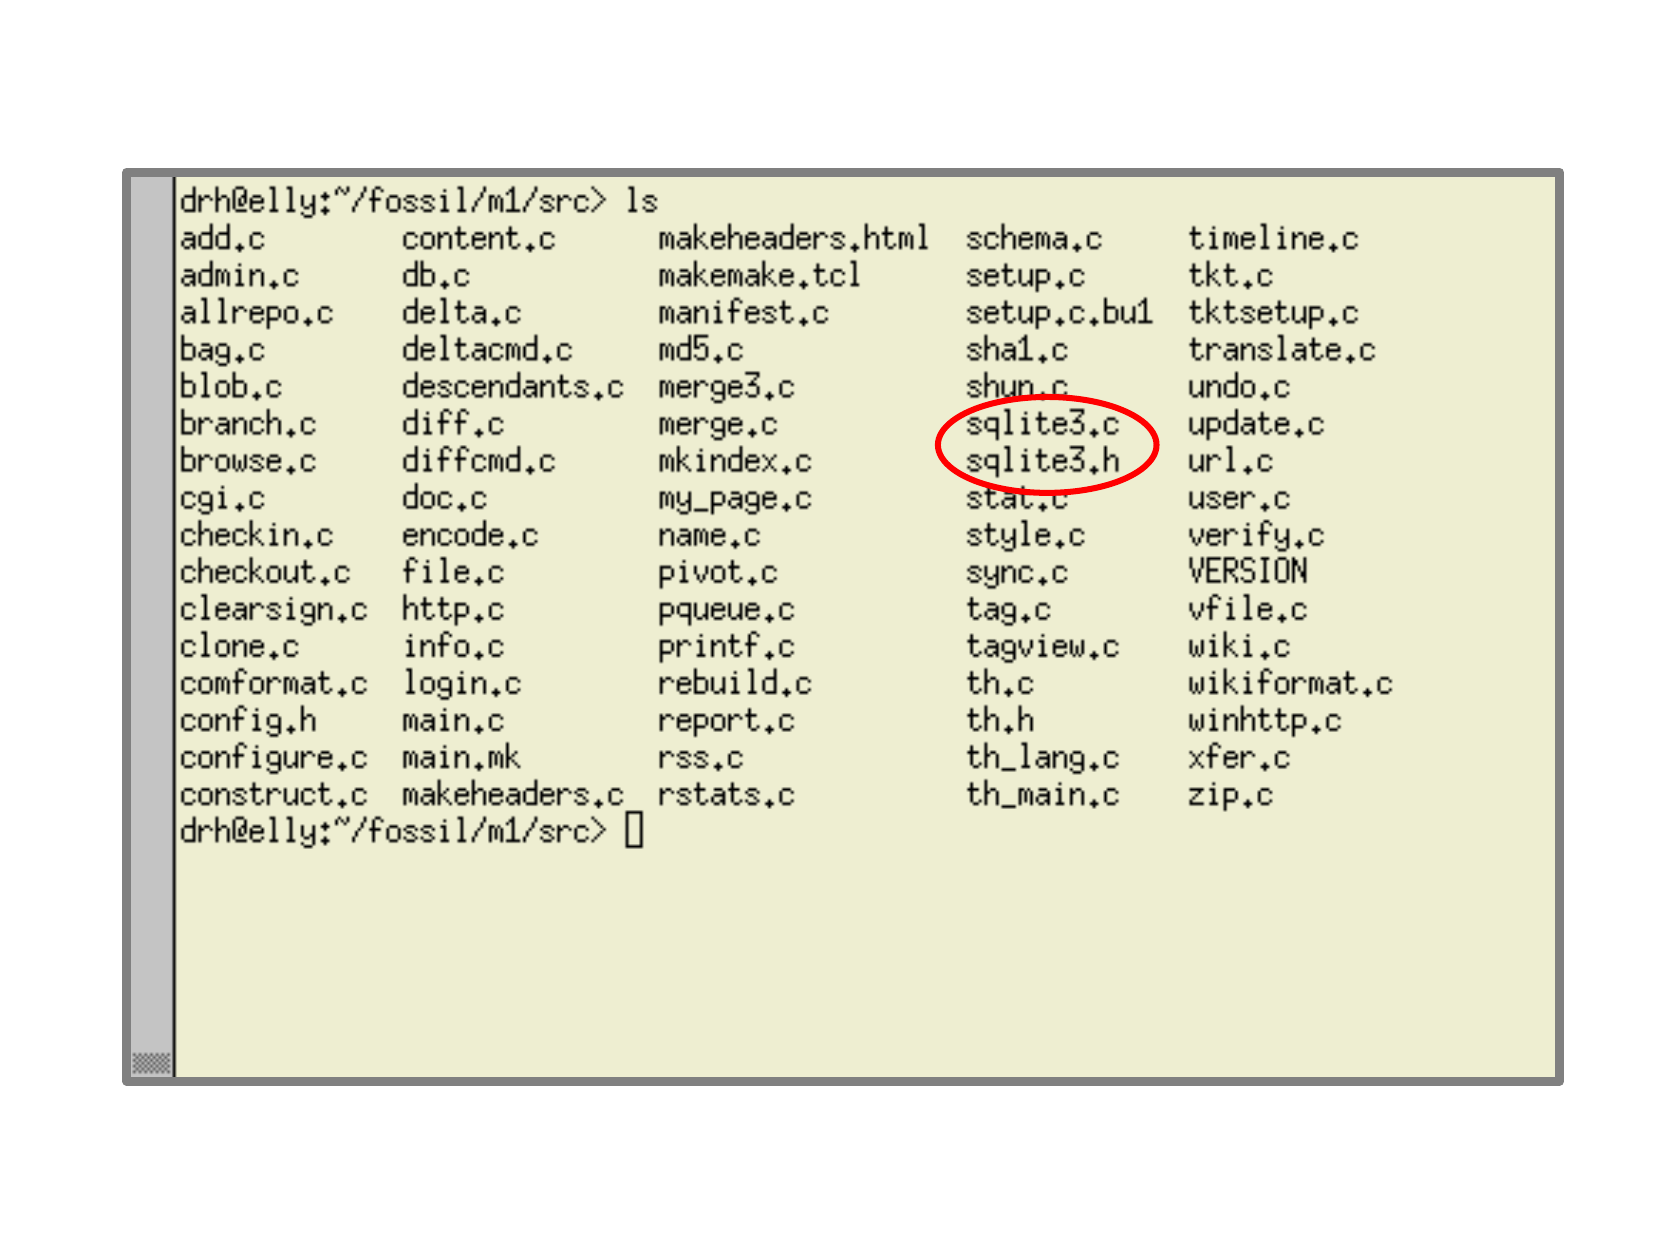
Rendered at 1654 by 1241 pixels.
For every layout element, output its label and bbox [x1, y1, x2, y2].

picture [131, 176, 1555, 1077]
